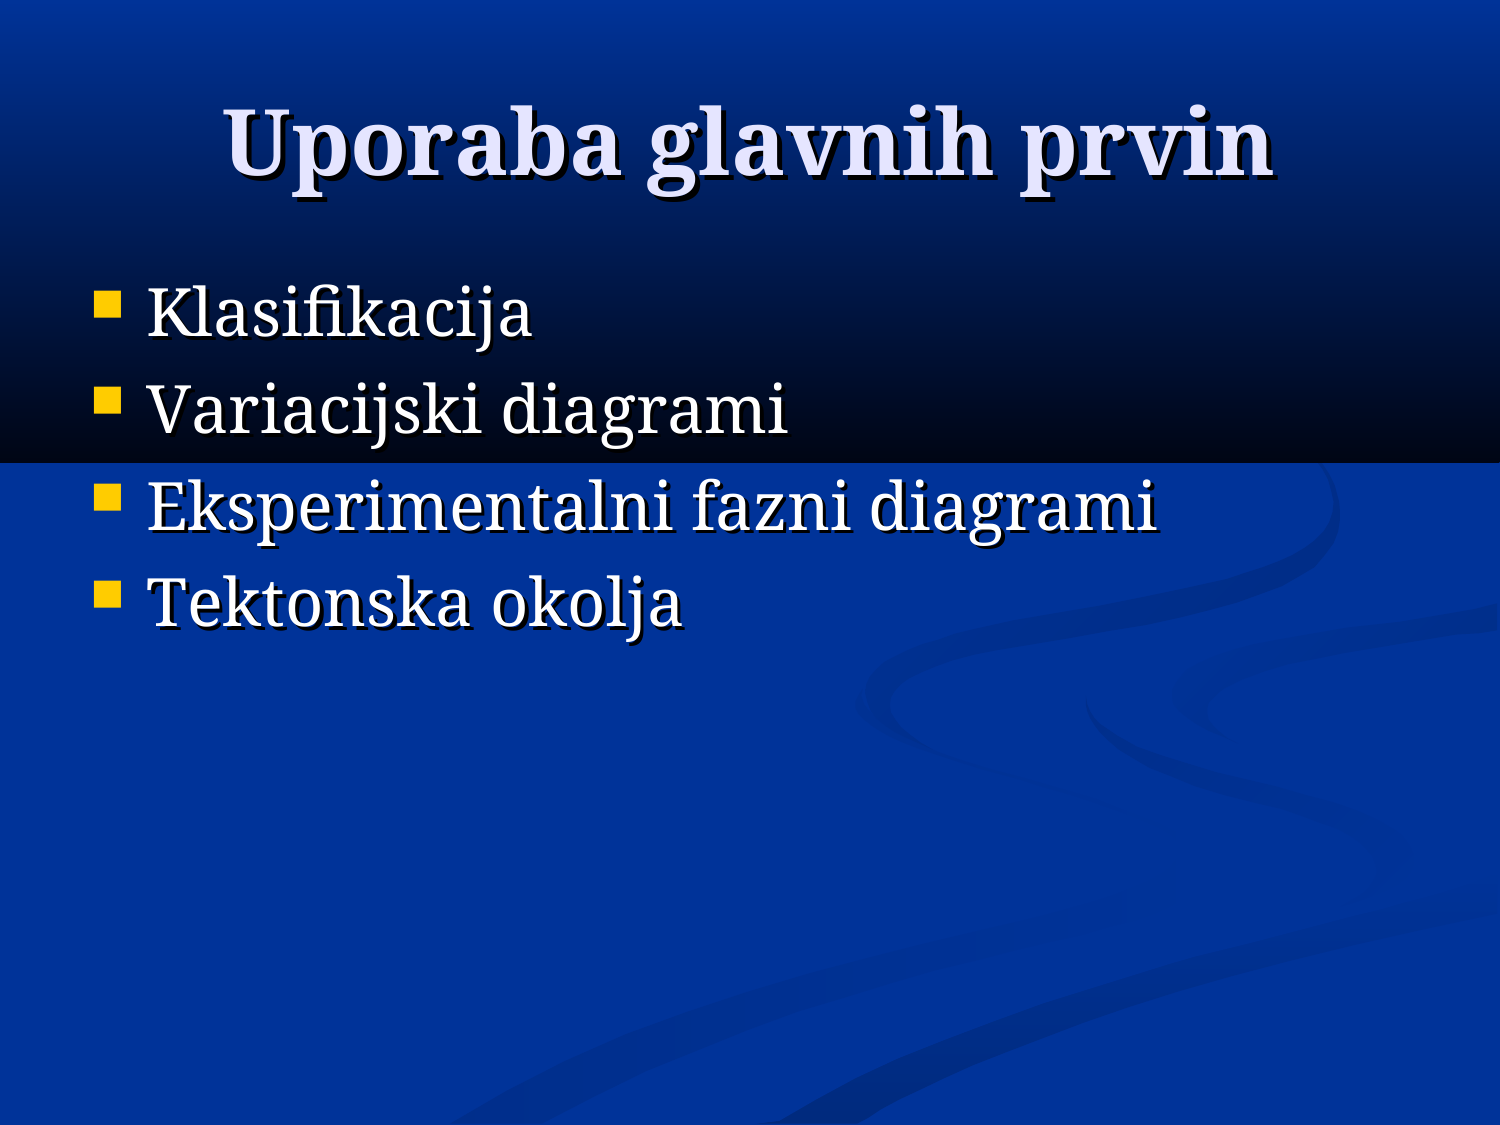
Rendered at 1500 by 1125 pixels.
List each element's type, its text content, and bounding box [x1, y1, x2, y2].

title Uporaba glavnih prvin [75, 45, 1426, 233]
list Klasifikacija Variacijski diagrami Eksperimentalni fazni diagrami Tektonska okolja [75, 262, 1426, 1006]
